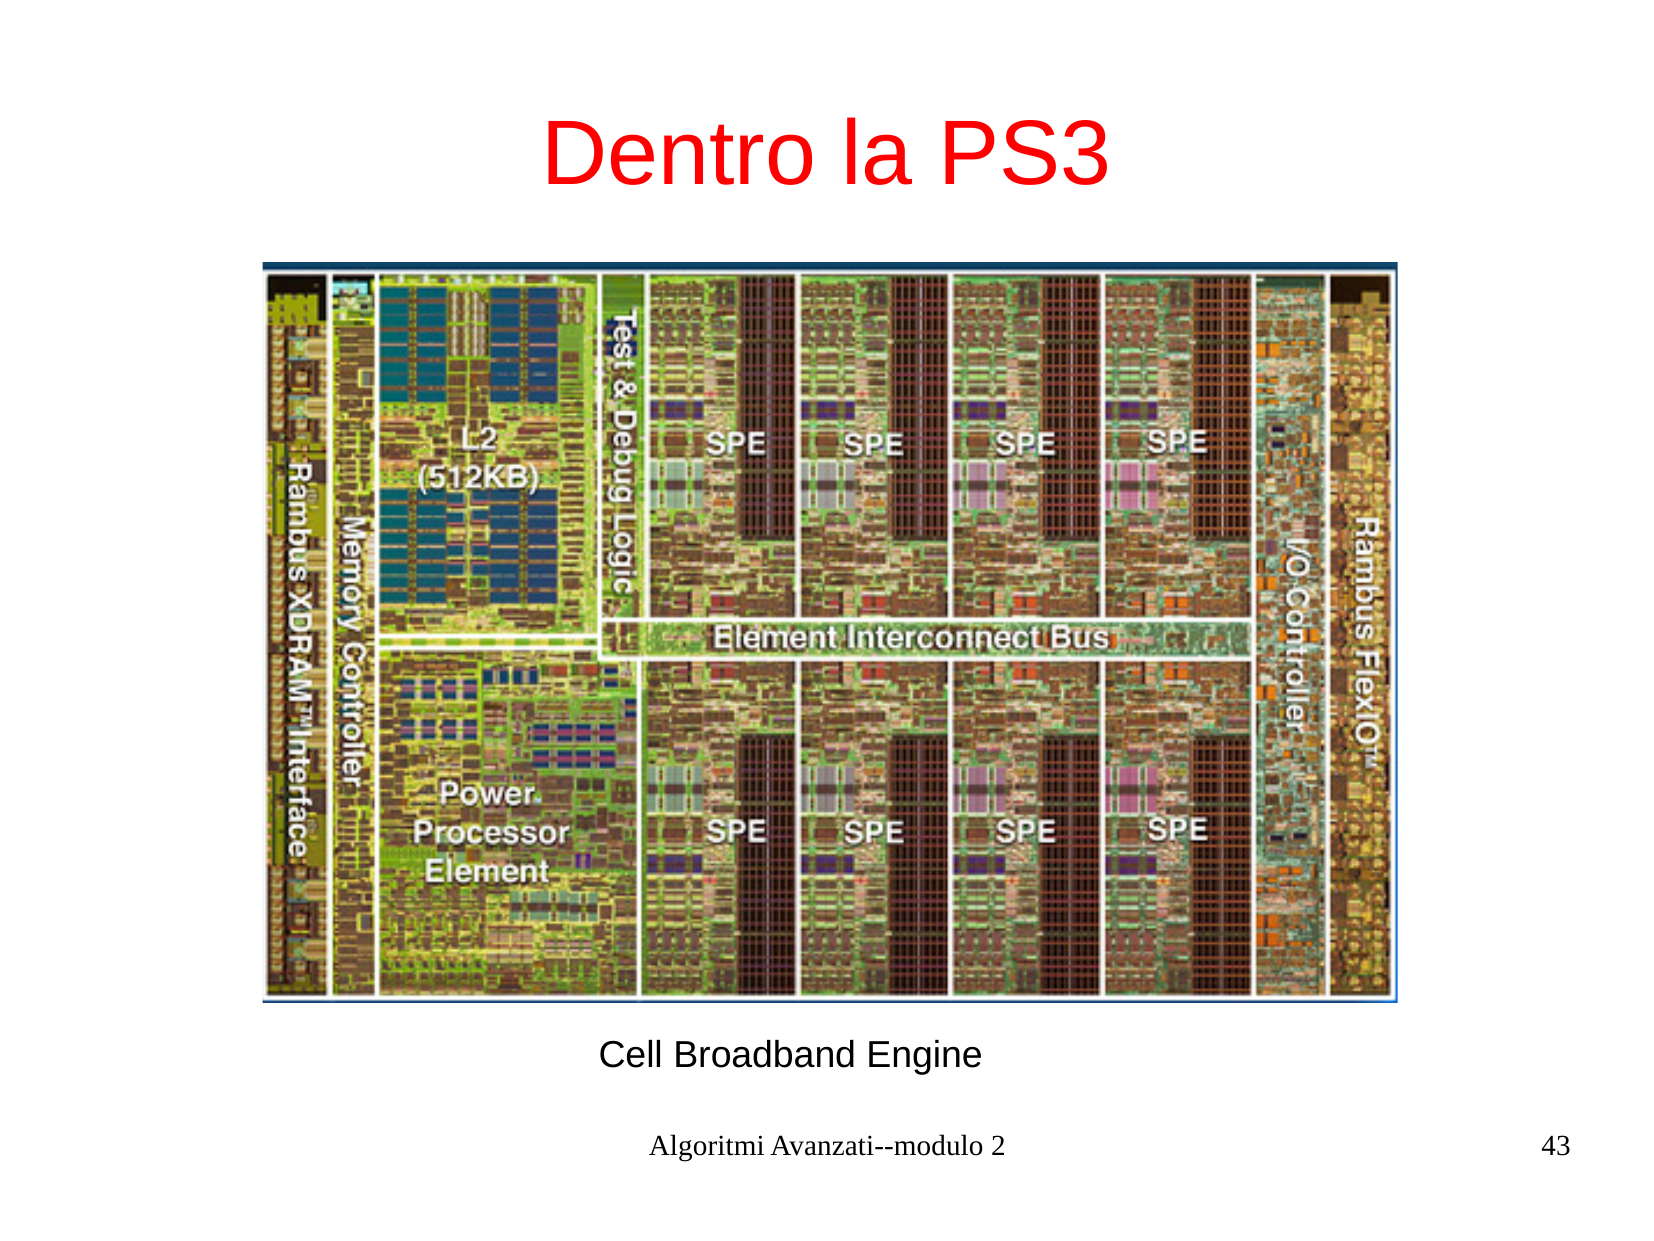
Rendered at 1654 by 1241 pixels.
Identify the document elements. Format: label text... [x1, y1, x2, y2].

picture [262, 262, 1398, 1003]
title Dentro la PS3 [82, 49, 1571, 257]
text_box Cell Broadband Engine [600, 1034, 982, 1074]
